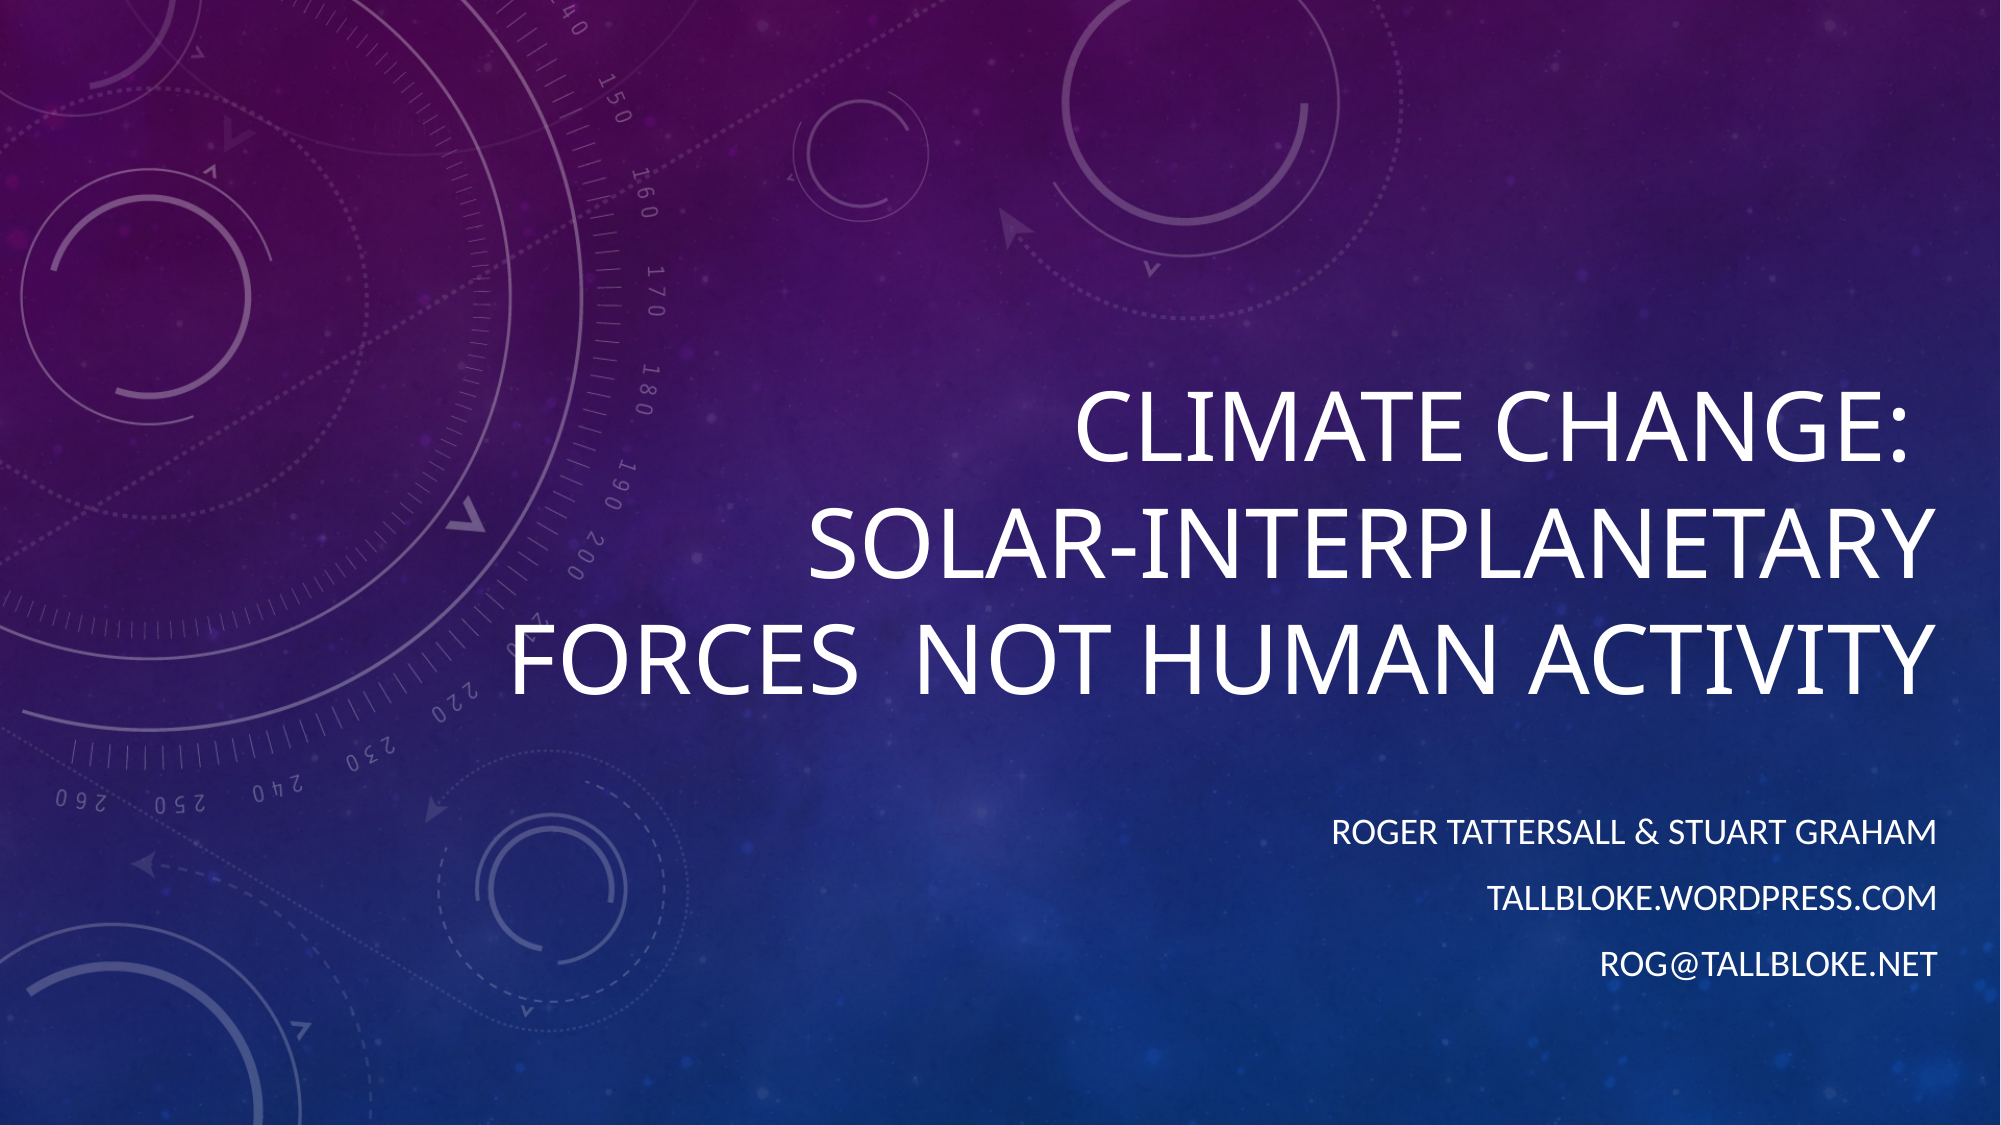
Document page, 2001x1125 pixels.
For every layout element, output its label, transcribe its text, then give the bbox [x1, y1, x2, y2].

picture [0, 0, 2001, 1125]
subtitle Roger Tattersall & Stuart Graham Tallbloke.wordpress.com rog@tallbloke.net [772, 799, 1954, 1031]
title Climate change: solar-interplanetary forces not human activity [473, 324, 1954, 722]
